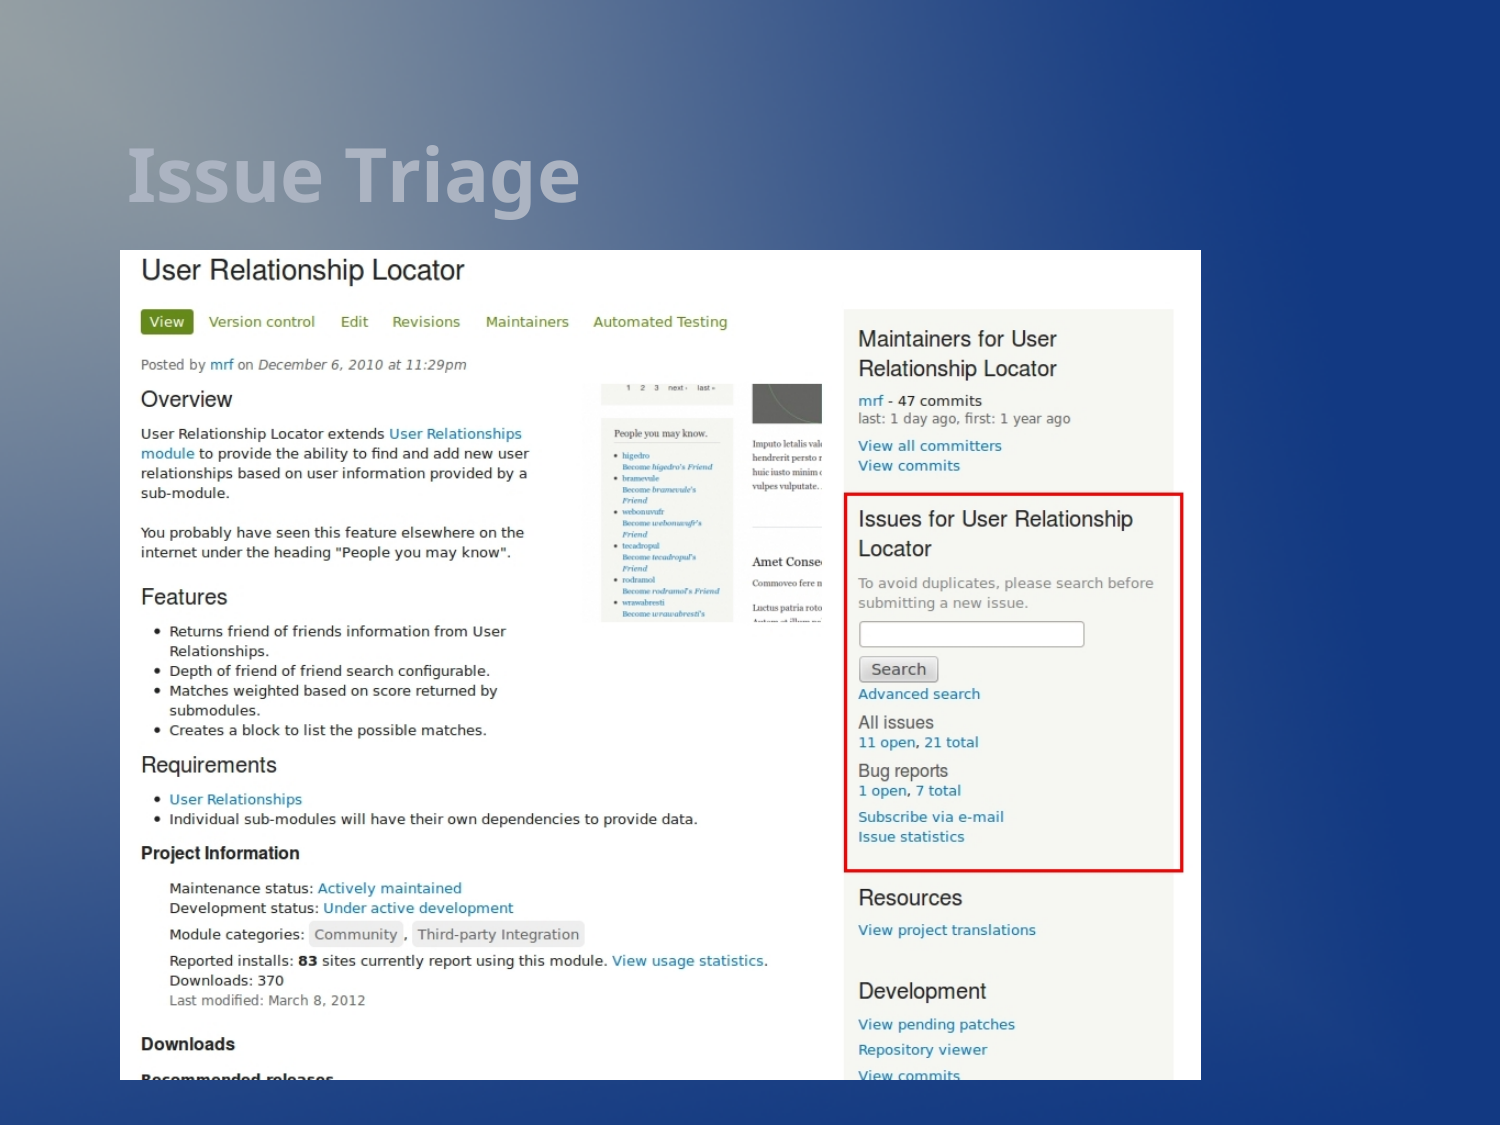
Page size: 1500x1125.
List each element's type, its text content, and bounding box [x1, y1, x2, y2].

title Issue Triage [75, 14, 1425, 233]
picture [0, 0, 1500, 1125]
